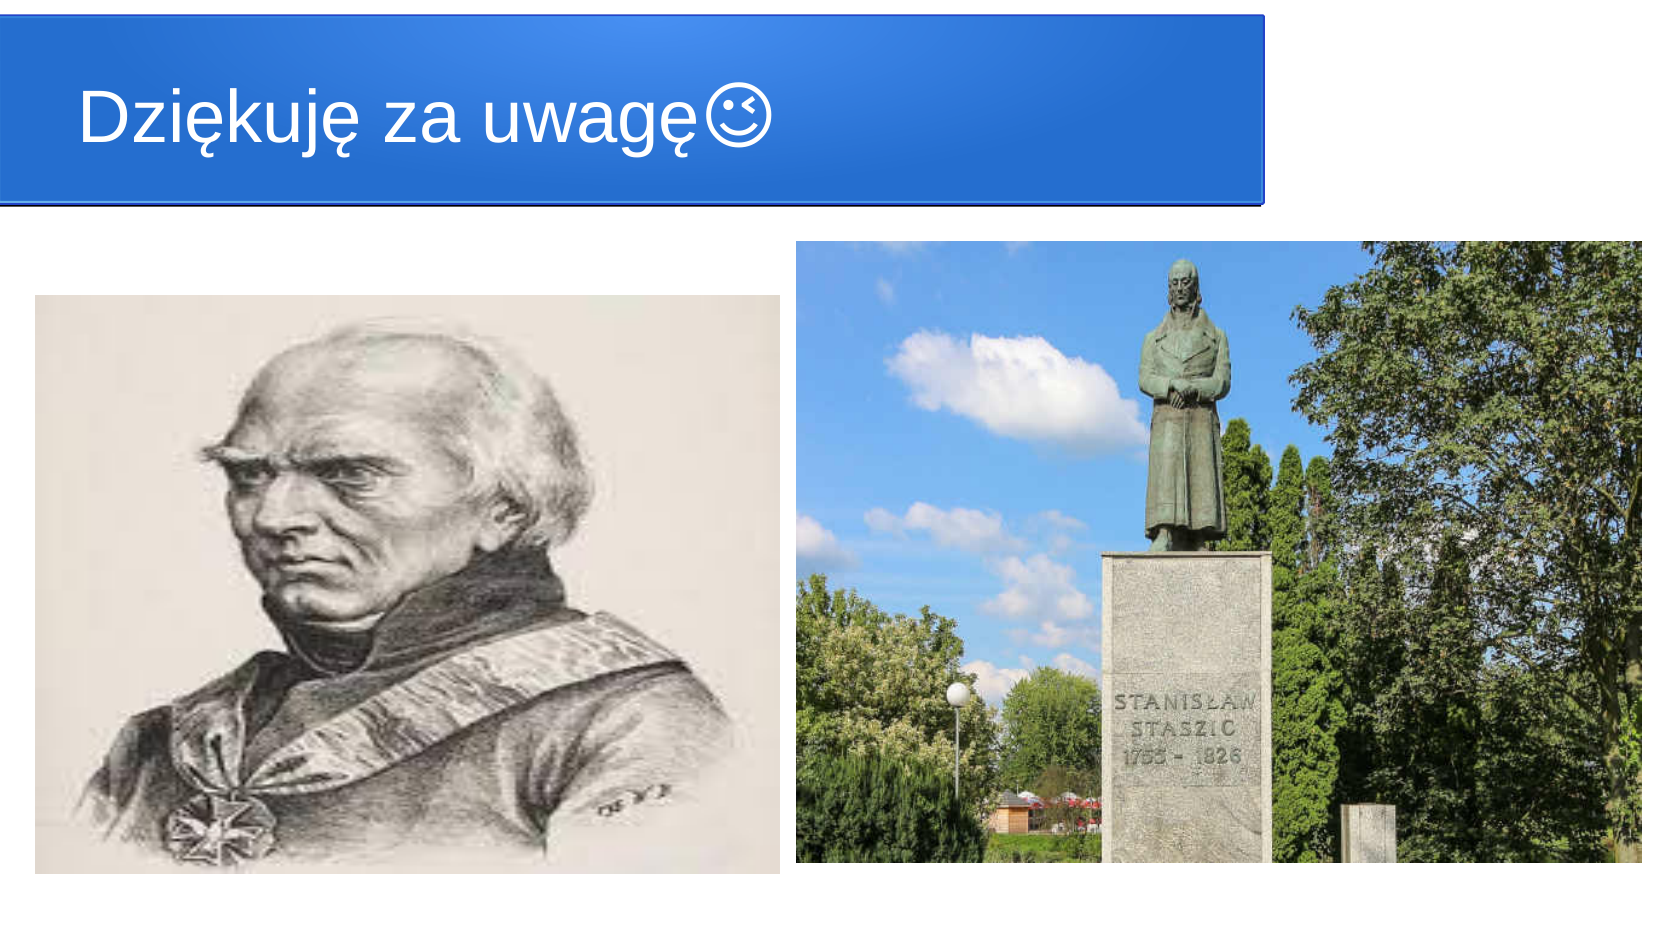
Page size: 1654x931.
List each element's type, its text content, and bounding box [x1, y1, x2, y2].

picture [796, 241, 1642, 863]
title Dziękuję za uwagę😉 [77, 10, 1566, 223]
picture [35, 295, 780, 875]
